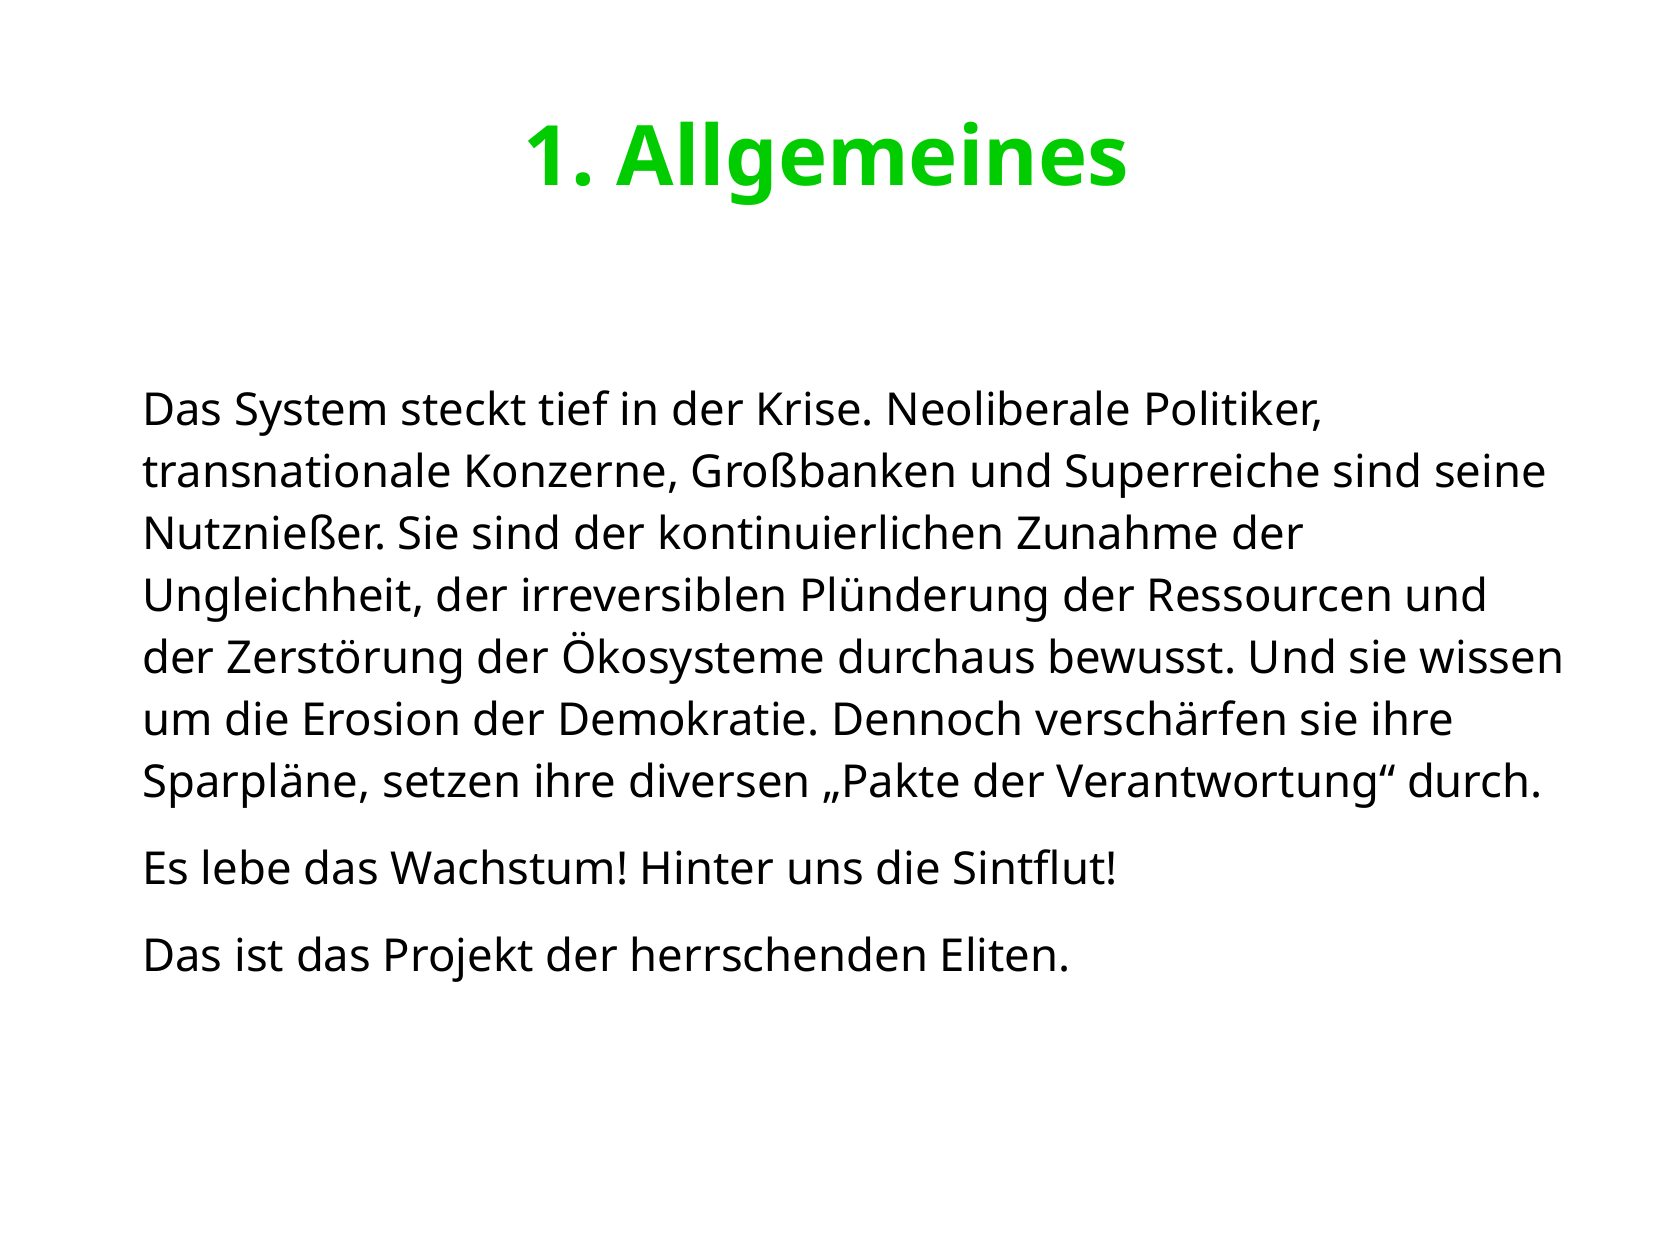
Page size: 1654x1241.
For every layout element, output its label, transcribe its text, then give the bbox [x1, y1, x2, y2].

list Das System steckt tief in der Krise. Neoliberale Politiker, transnationale Konzerne, Großbanken und Superreiche sind seine Nutznießer. Sie sind der kontinuierlichen Zunahme der Ungleichheit, der irreversiblen Plünderung der Ressourcen und der Zerstörung der Ökosysteme durchaus bewusst. Und sie wissen um die Erosion der Demokratie. Dennoch verschärfen sie ihre Sparpläne, setzen ihre diversen „Pakte der Verantwortung“ durch. Es lebe das Wachstum! Hinter uns die Sintflut! Das ist das Projekt der herrschenden Eliten. [82, 290, 1571, 1010]
title 1. Allgemeines [82, 49, 1571, 257]
